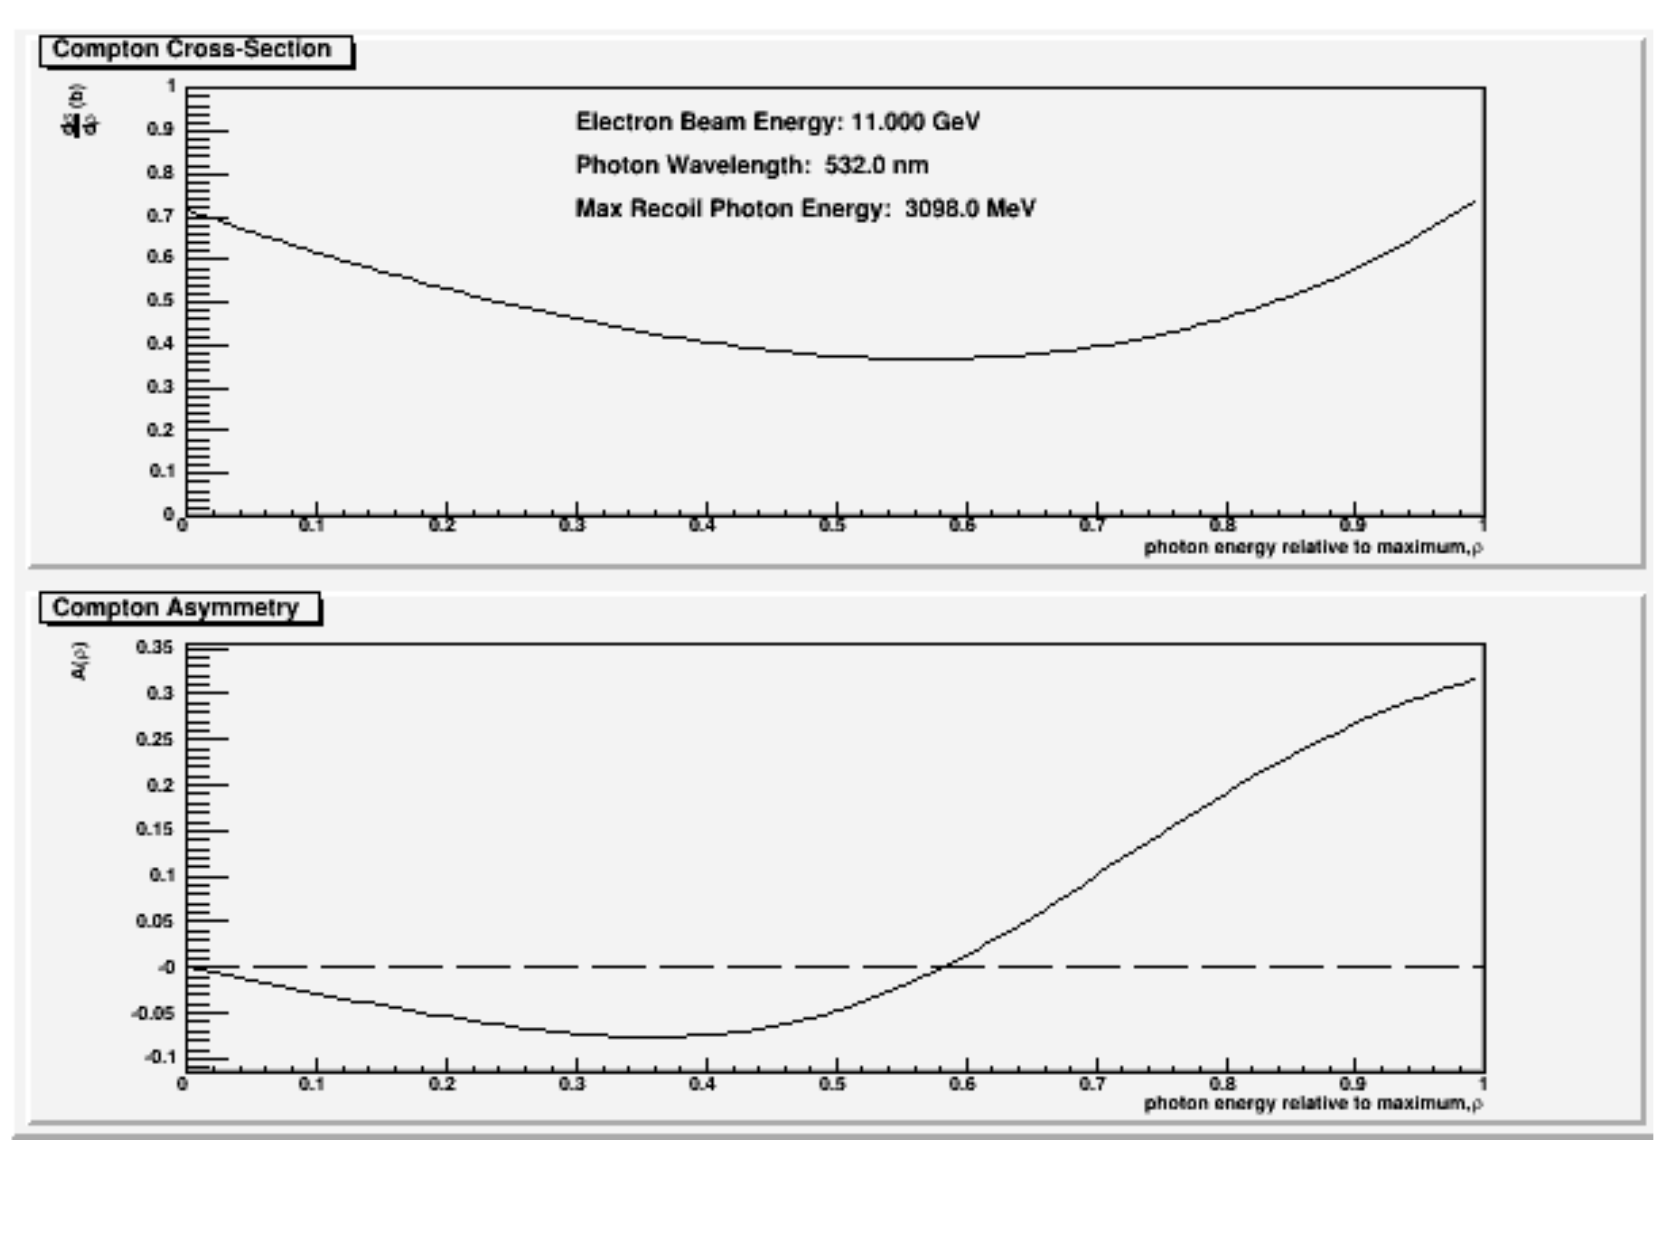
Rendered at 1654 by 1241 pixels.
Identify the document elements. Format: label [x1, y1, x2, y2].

picture [10, 25, 1654, 1140]
